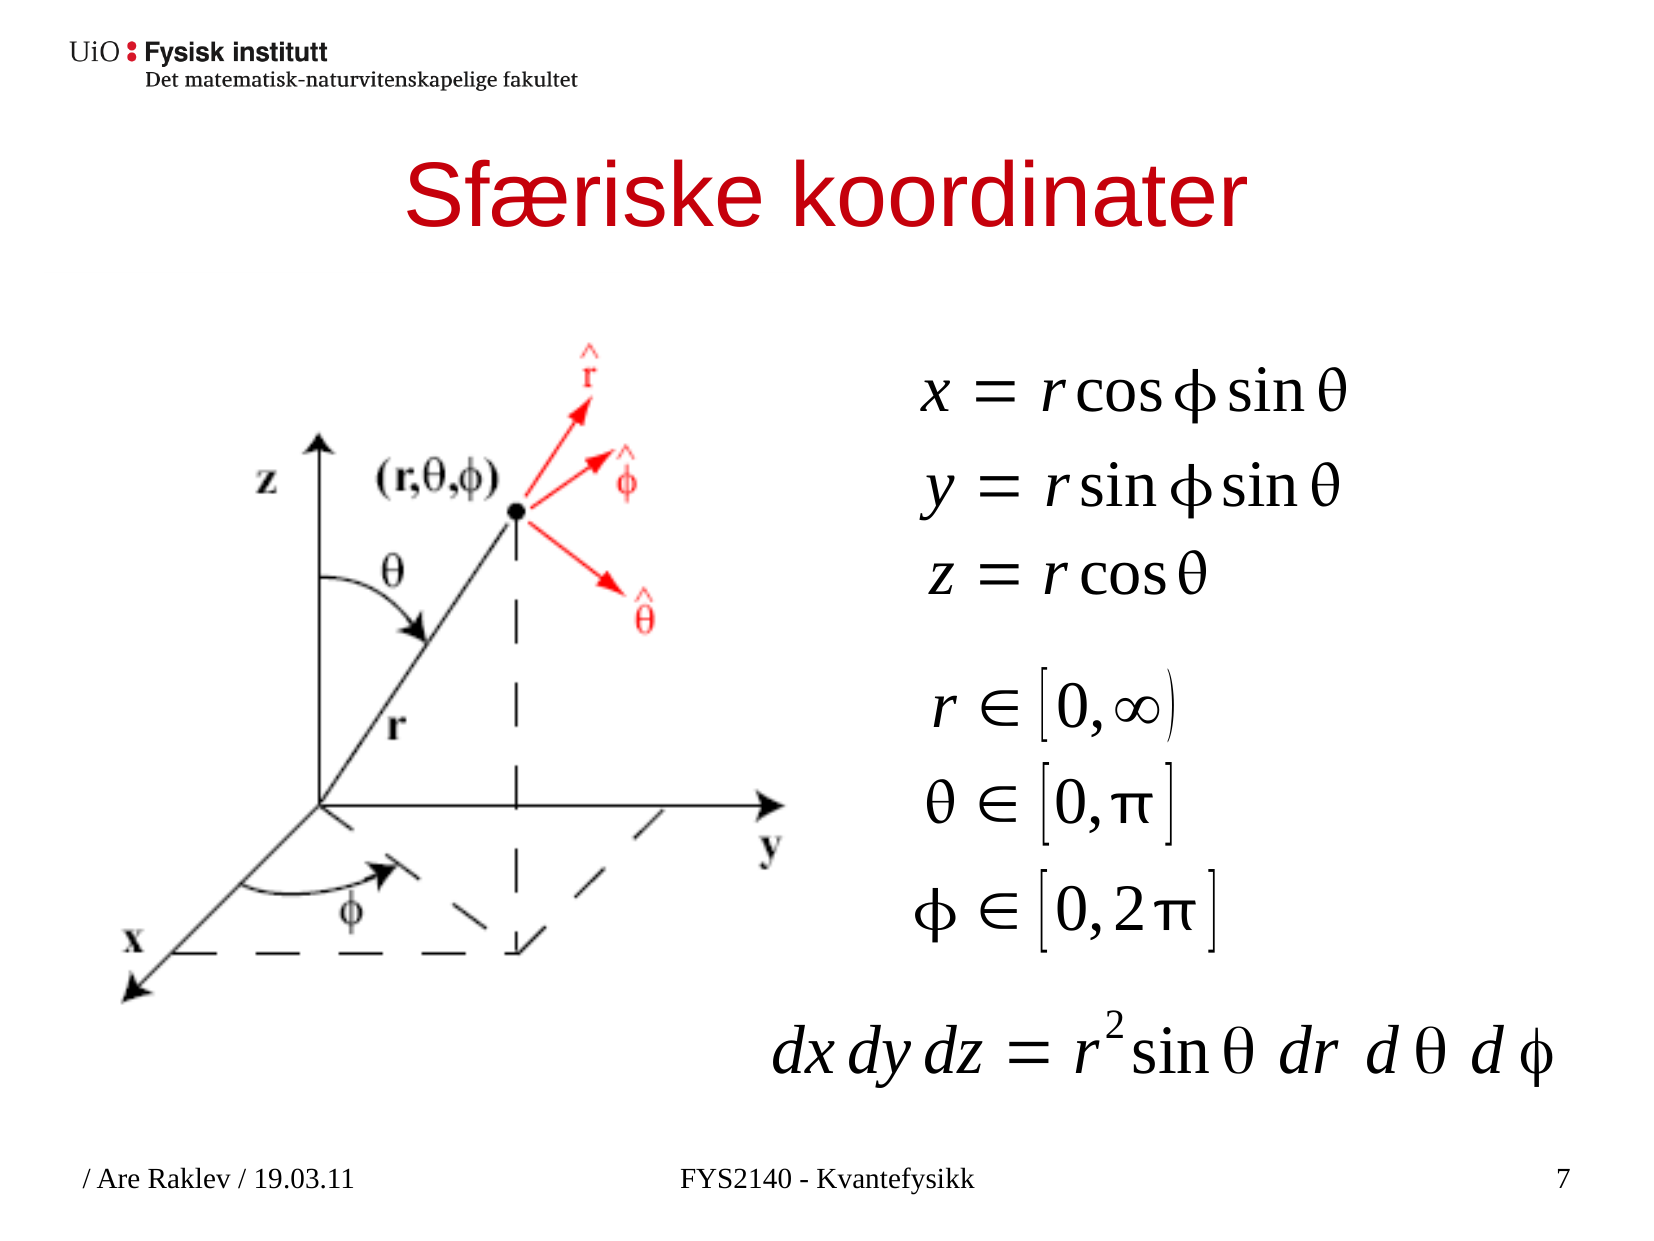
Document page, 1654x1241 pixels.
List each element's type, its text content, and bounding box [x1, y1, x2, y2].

chart [917, 759, 1181, 850]
chart [905, 865, 1223, 956]
chart [911, 351, 1357, 434]
picture [44, 271, 832, 1049]
chart [922, 664, 1183, 746]
title Sfæriske koordinater [82, 90, 1571, 298]
chart [763, 1001, 1563, 1091]
chart [911, 445, 1351, 528]
chart [917, 534, 1218, 617]
picture [68, 37, 581, 93]
